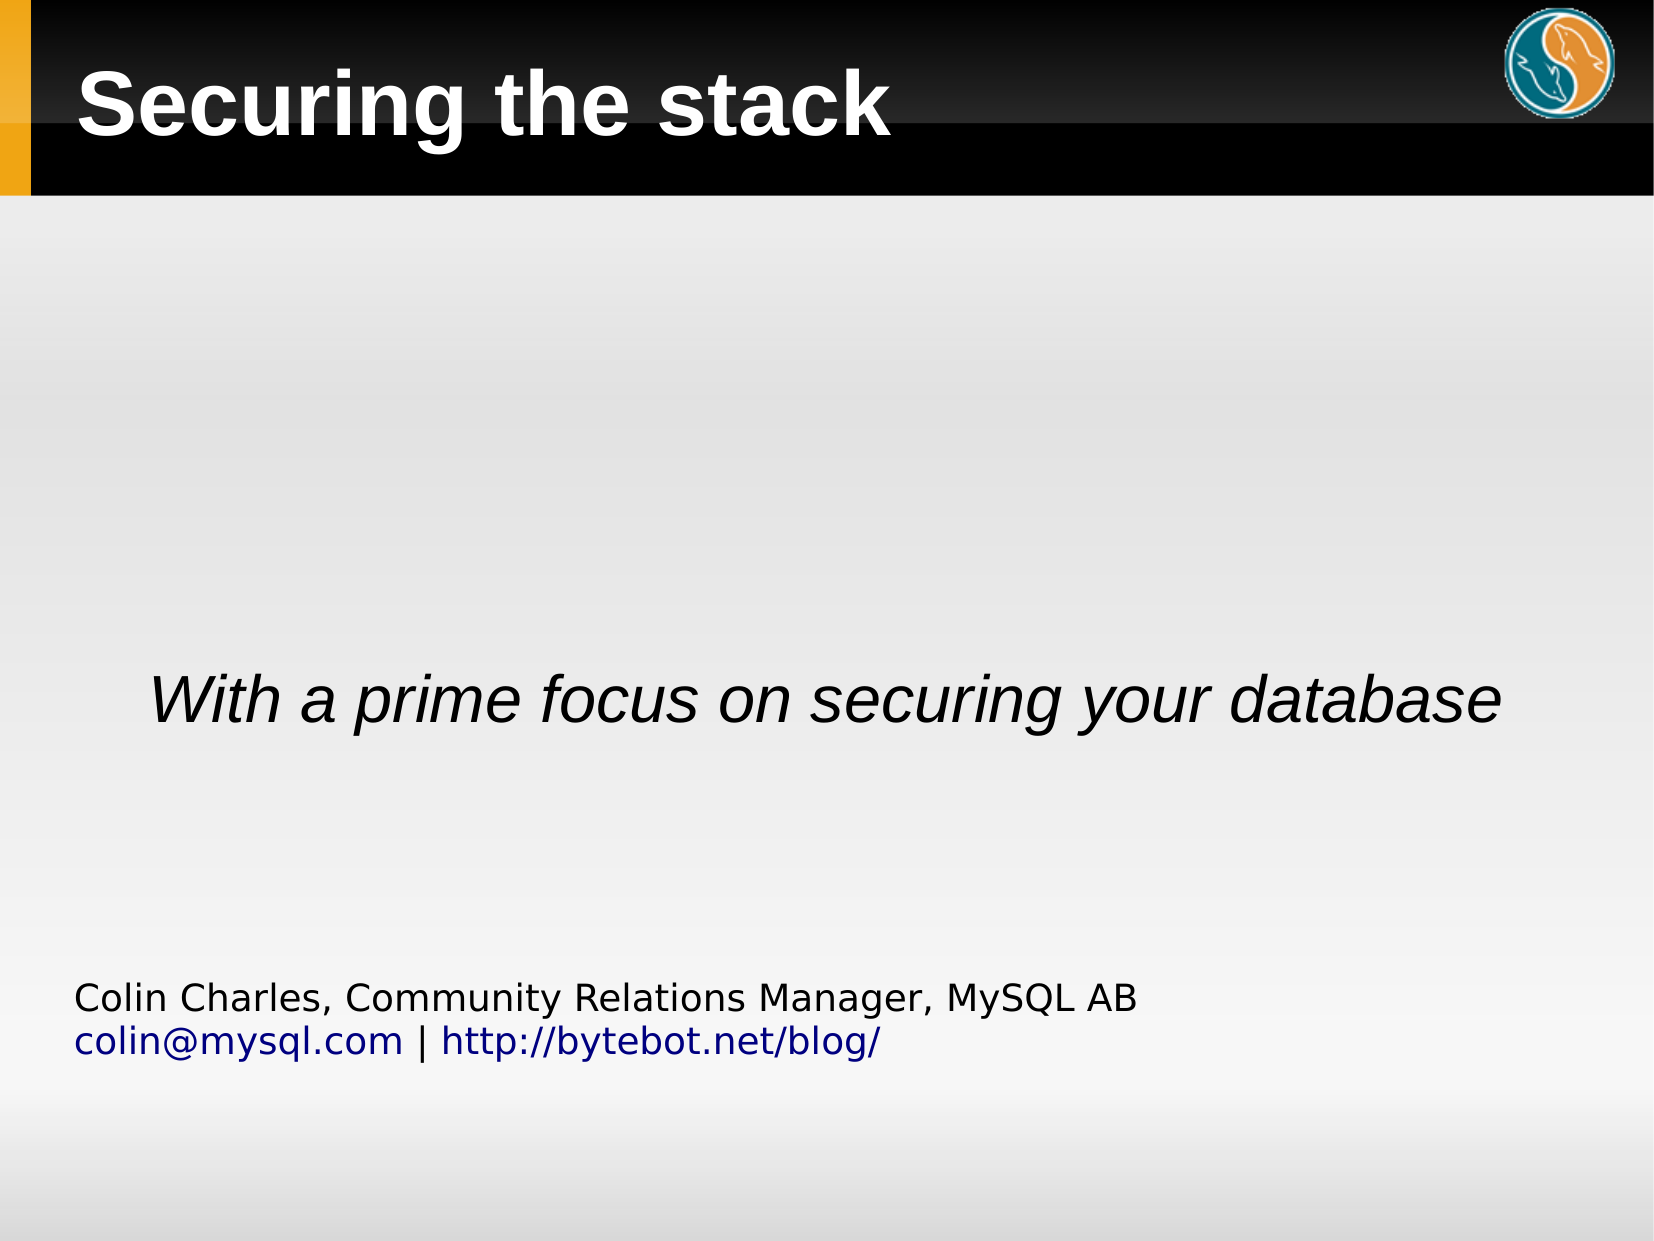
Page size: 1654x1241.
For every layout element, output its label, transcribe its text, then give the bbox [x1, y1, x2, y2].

text_box Colin Charles, Community Relations Manager, MySQL AB colin@mysql.com | http://bytebot.net/blog/ [59, 968, 1154, 1071]
subtitle With a prime focus on securing your database [82, 290, 1571, 1109]
title Securing the stack [76, 7, 1565, 200]
picture [0, 0, 1654, 1241]
